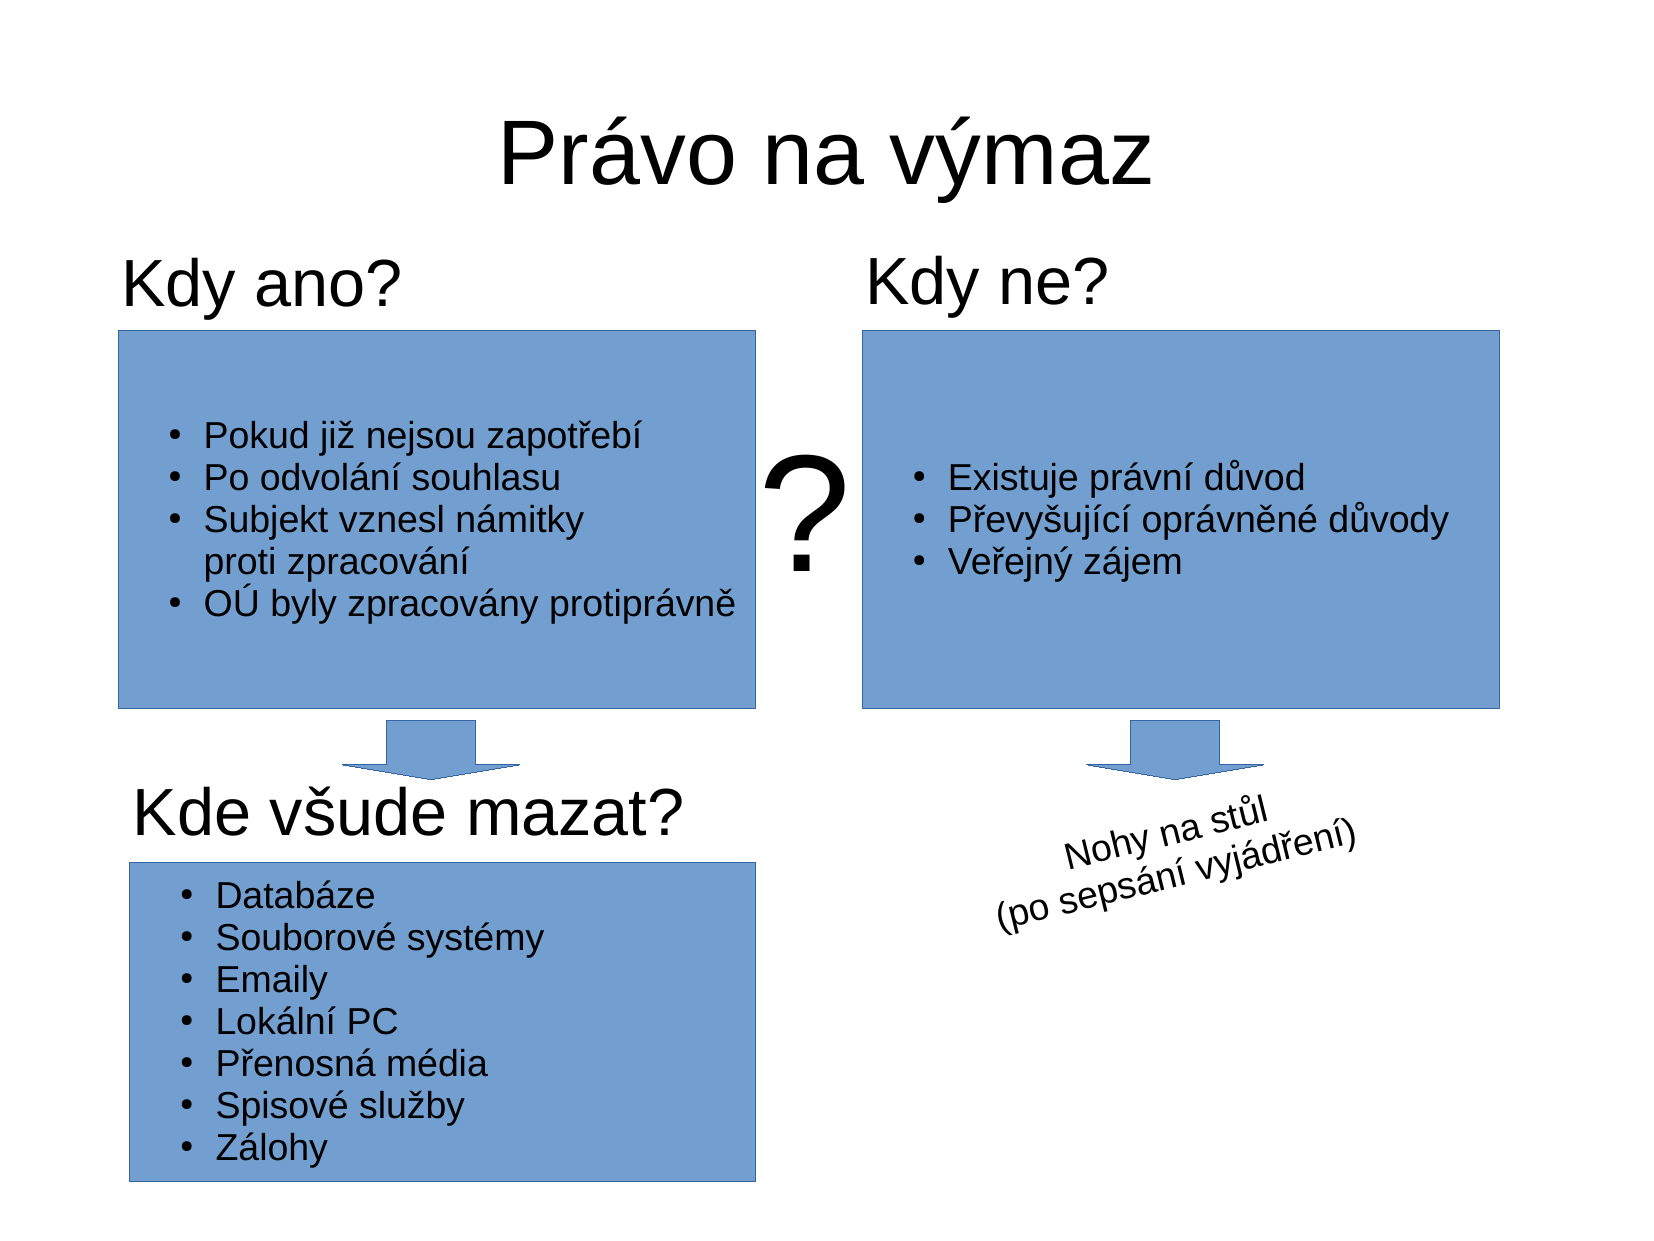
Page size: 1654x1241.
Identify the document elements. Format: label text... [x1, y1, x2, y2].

text_box Pokud již nejsou zapotřebí Po odvolání souhlasu Subjekt vznesl námitky proti zpracování OÚ byly zpracovány protiprávně [118, 330, 756, 709]
text_box Kdy ano? [106, 238, 508, 403]
text_box [1086, 720, 1264, 780]
text_box Nohy na stůl (po sepsání vyjádření) [912, 744, 1430, 962]
text_box Kdy ne? [850, 236, 1335, 401]
text_box Kde všude mazat? [118, 767, 780, 933]
text_box Existuje právní důvod Převyšující oprávněné důvody Veřejný zájem [862, 330, 1500, 709]
text_box ? [744, 413, 1158, 615]
text_box Databáze Souborové systémy Emaily Lokální PC Přenosná média Spisové služby Zálohy [129, 933, 756, 1182]
text_box [342, 720, 520, 780]
title Právo na výmaz [82, 49, 1571, 257]
